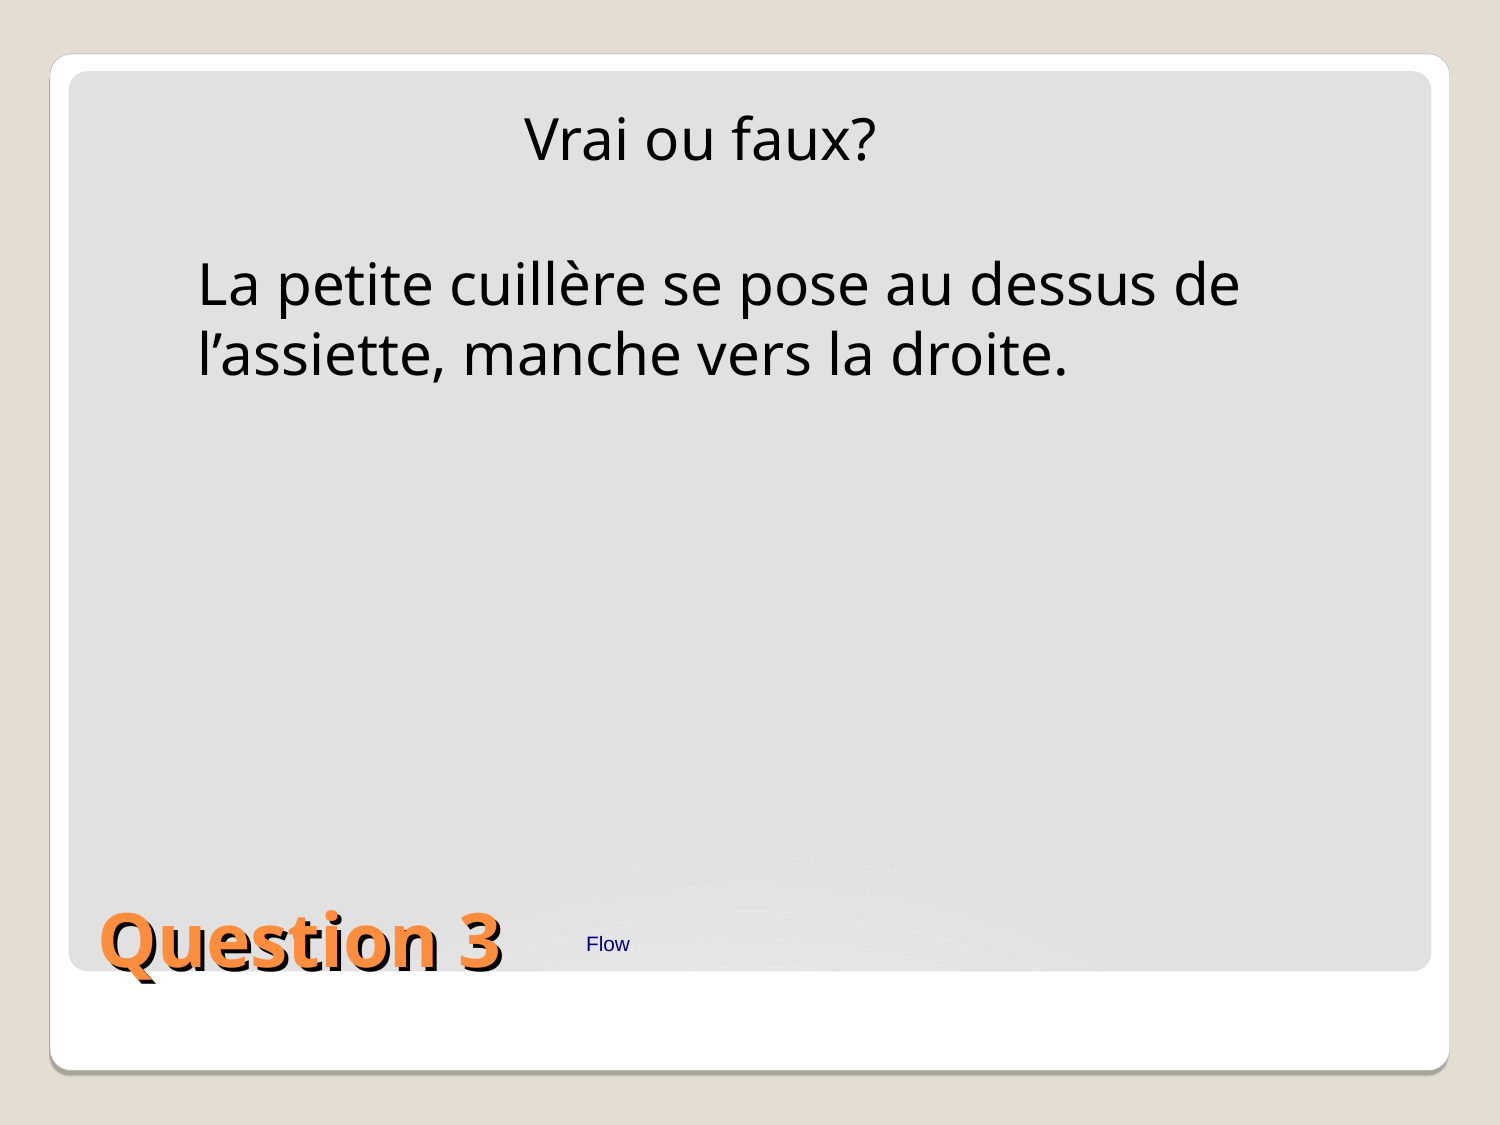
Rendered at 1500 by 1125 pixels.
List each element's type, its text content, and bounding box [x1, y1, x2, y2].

title Question 3 [82, 817, 1426, 991]
list Vrai ou faux? La petite cuillère se pose au dessus de l’assiette, manche vers la droite. [82, 86, 1426, 774]
text_box Flow [571, 925, 651, 964]
